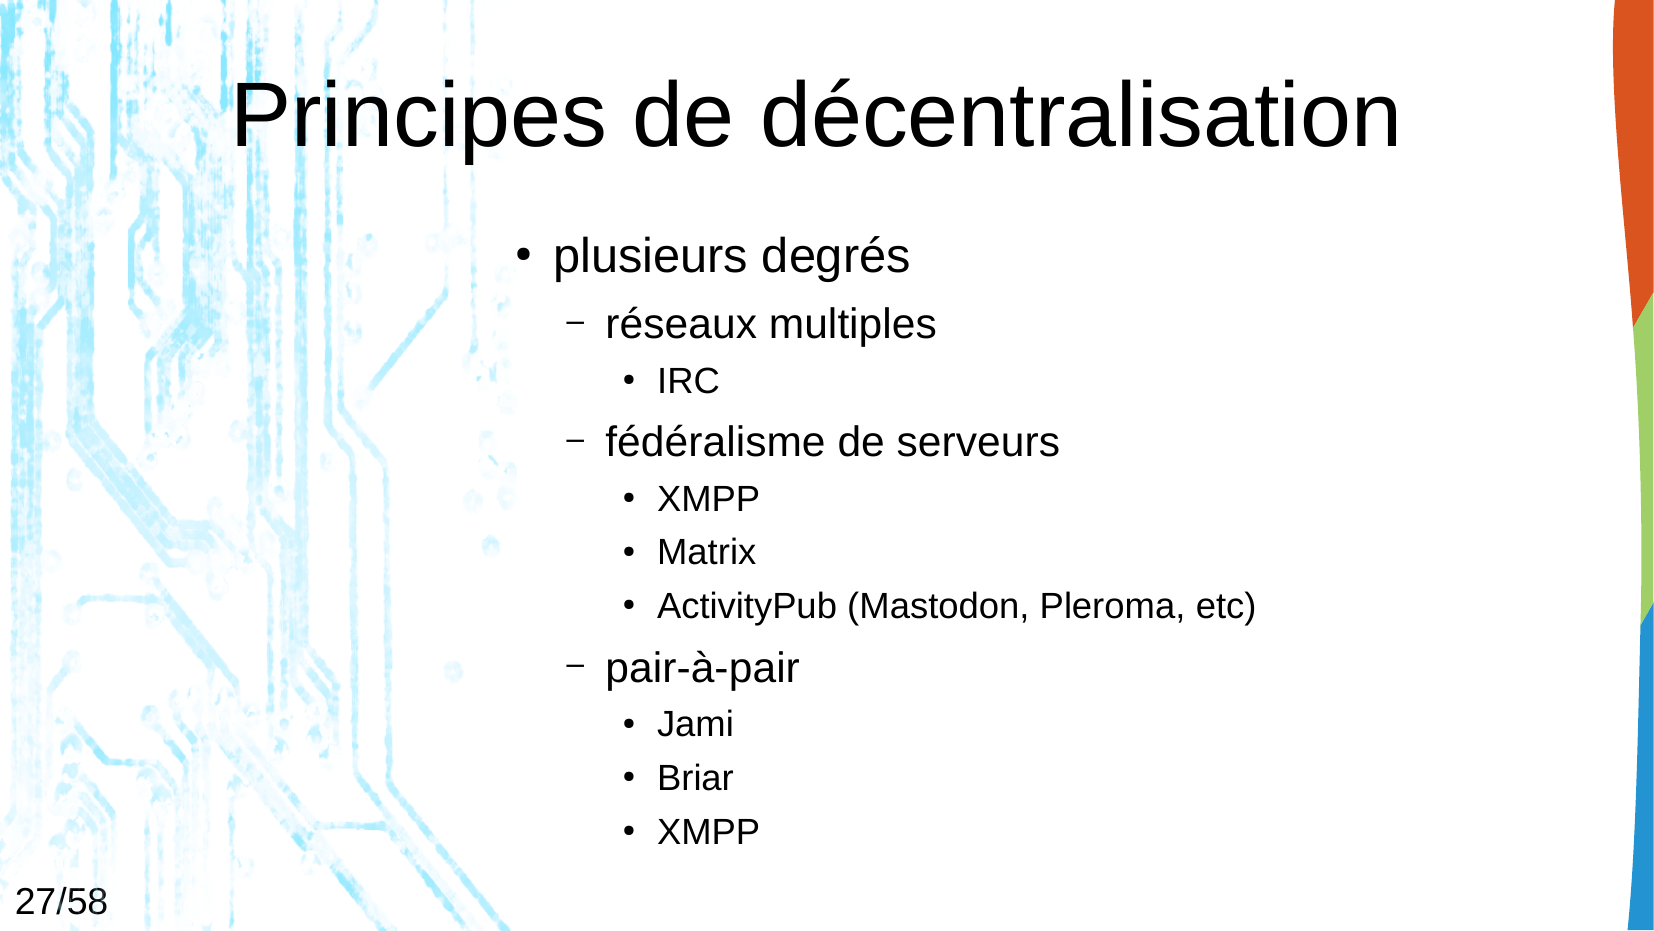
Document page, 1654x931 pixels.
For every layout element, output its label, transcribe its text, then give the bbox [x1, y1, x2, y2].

picture [0, 0, 517, 931]
list plusieurs degrés réseaux multiples IRC fédéralisme de serveurs XMPP Matrix ActivityPub (Mastodon, Pleroma, etc) pair-à-pair Jami Briar XMPP [501, 228, 1595, 857]
title Principes de décentralisation [104, 37, 1530, 193]
